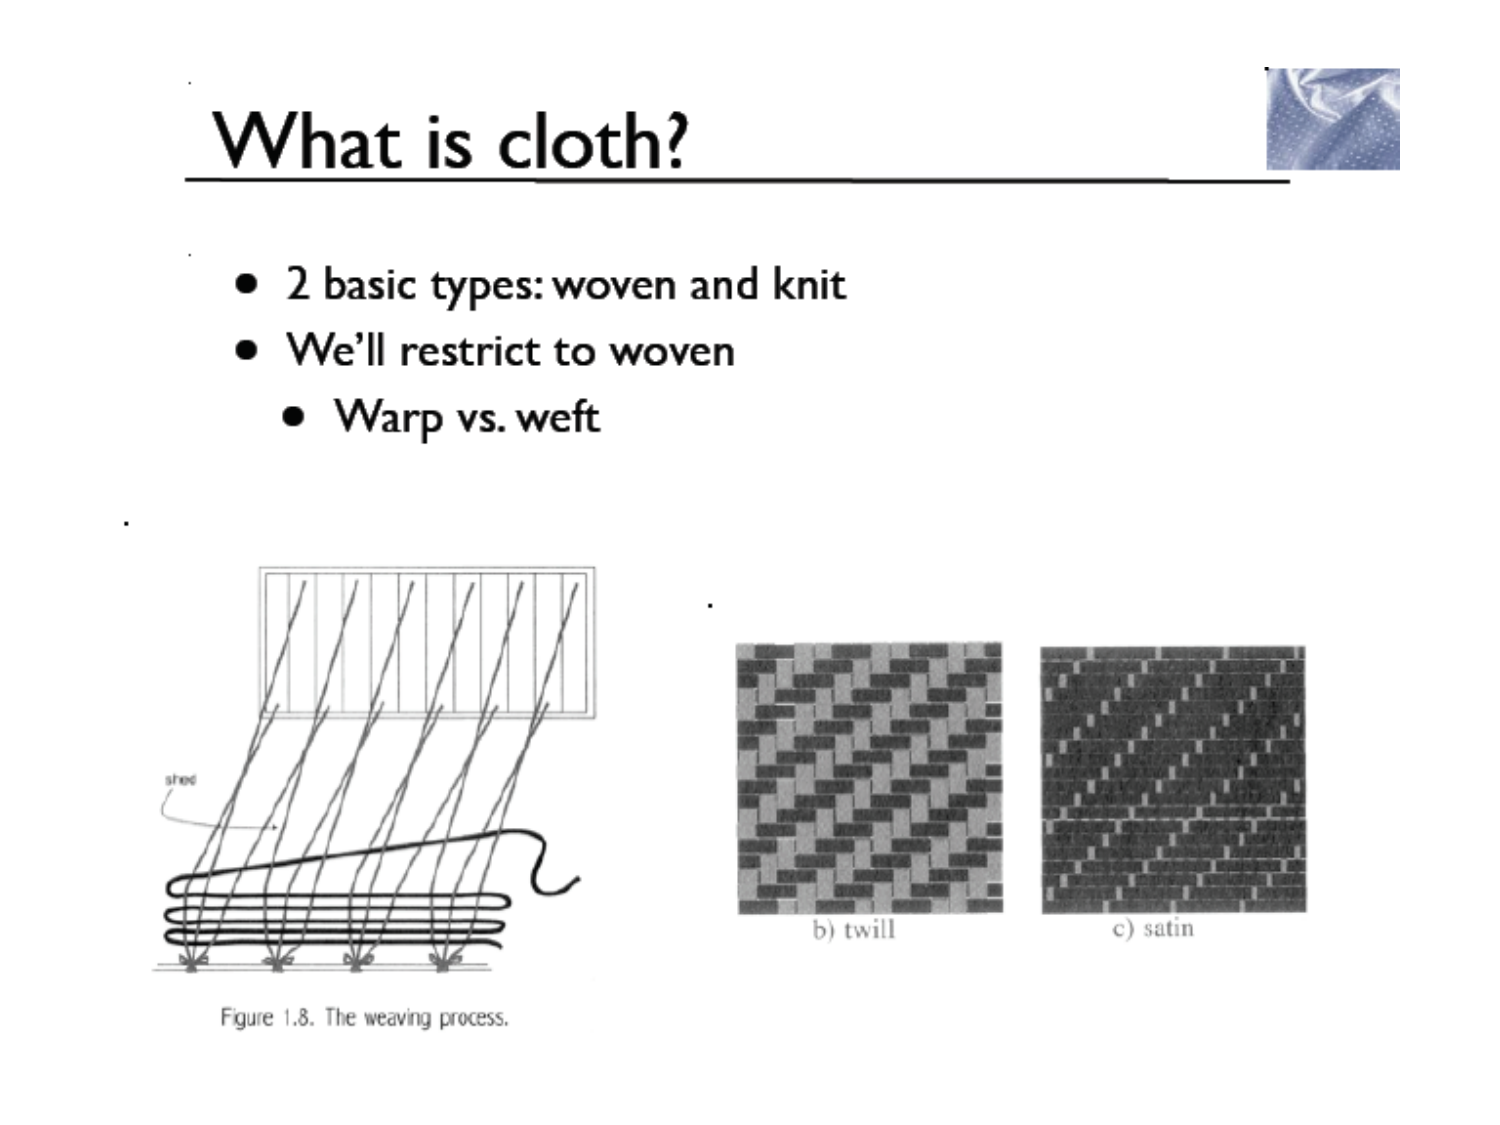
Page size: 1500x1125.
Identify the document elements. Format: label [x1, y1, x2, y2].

picture [76, 67, 1400, 1040]
